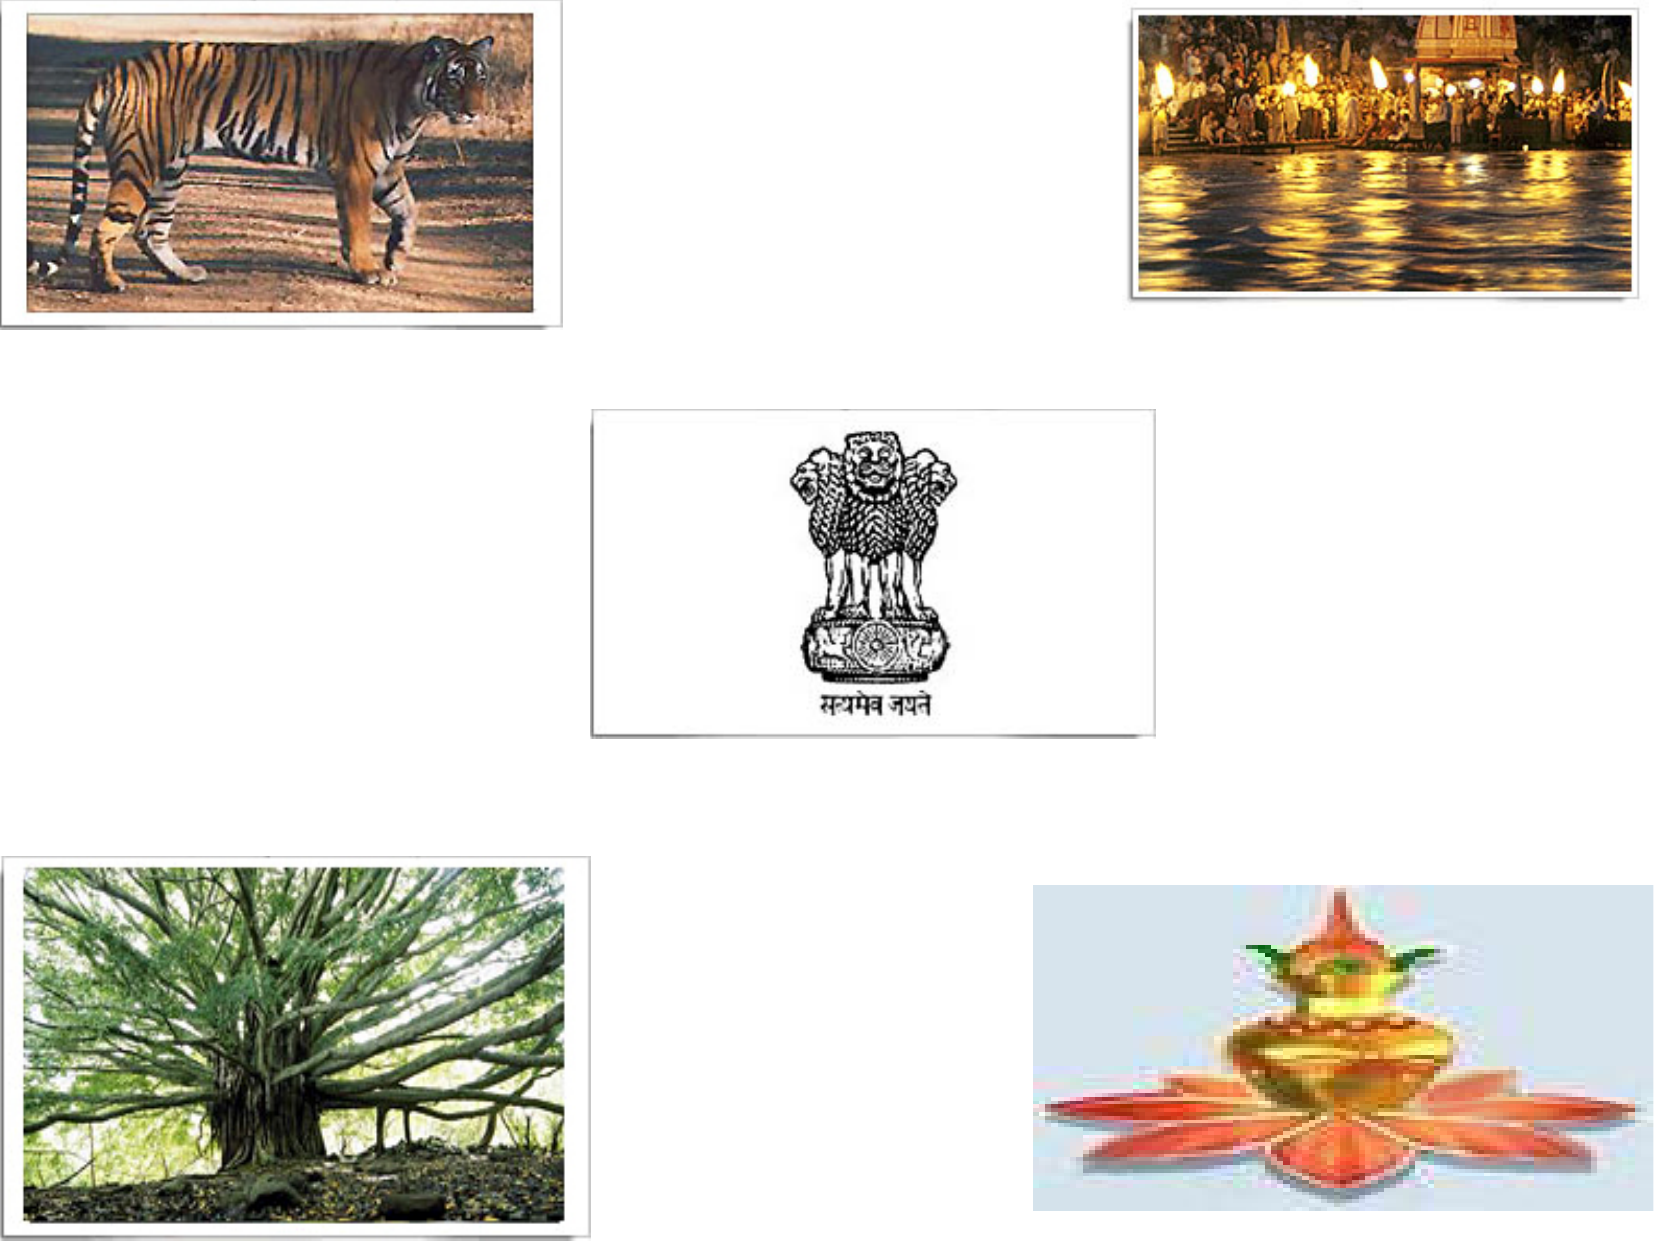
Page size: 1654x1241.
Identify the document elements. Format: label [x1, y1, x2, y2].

picture [1033, 885, 1654, 1211]
picture [0, 856, 591, 1241]
picture [0, 0, 563, 330]
picture [590, 409, 1156, 739]
picture [1122, 0, 1649, 355]
